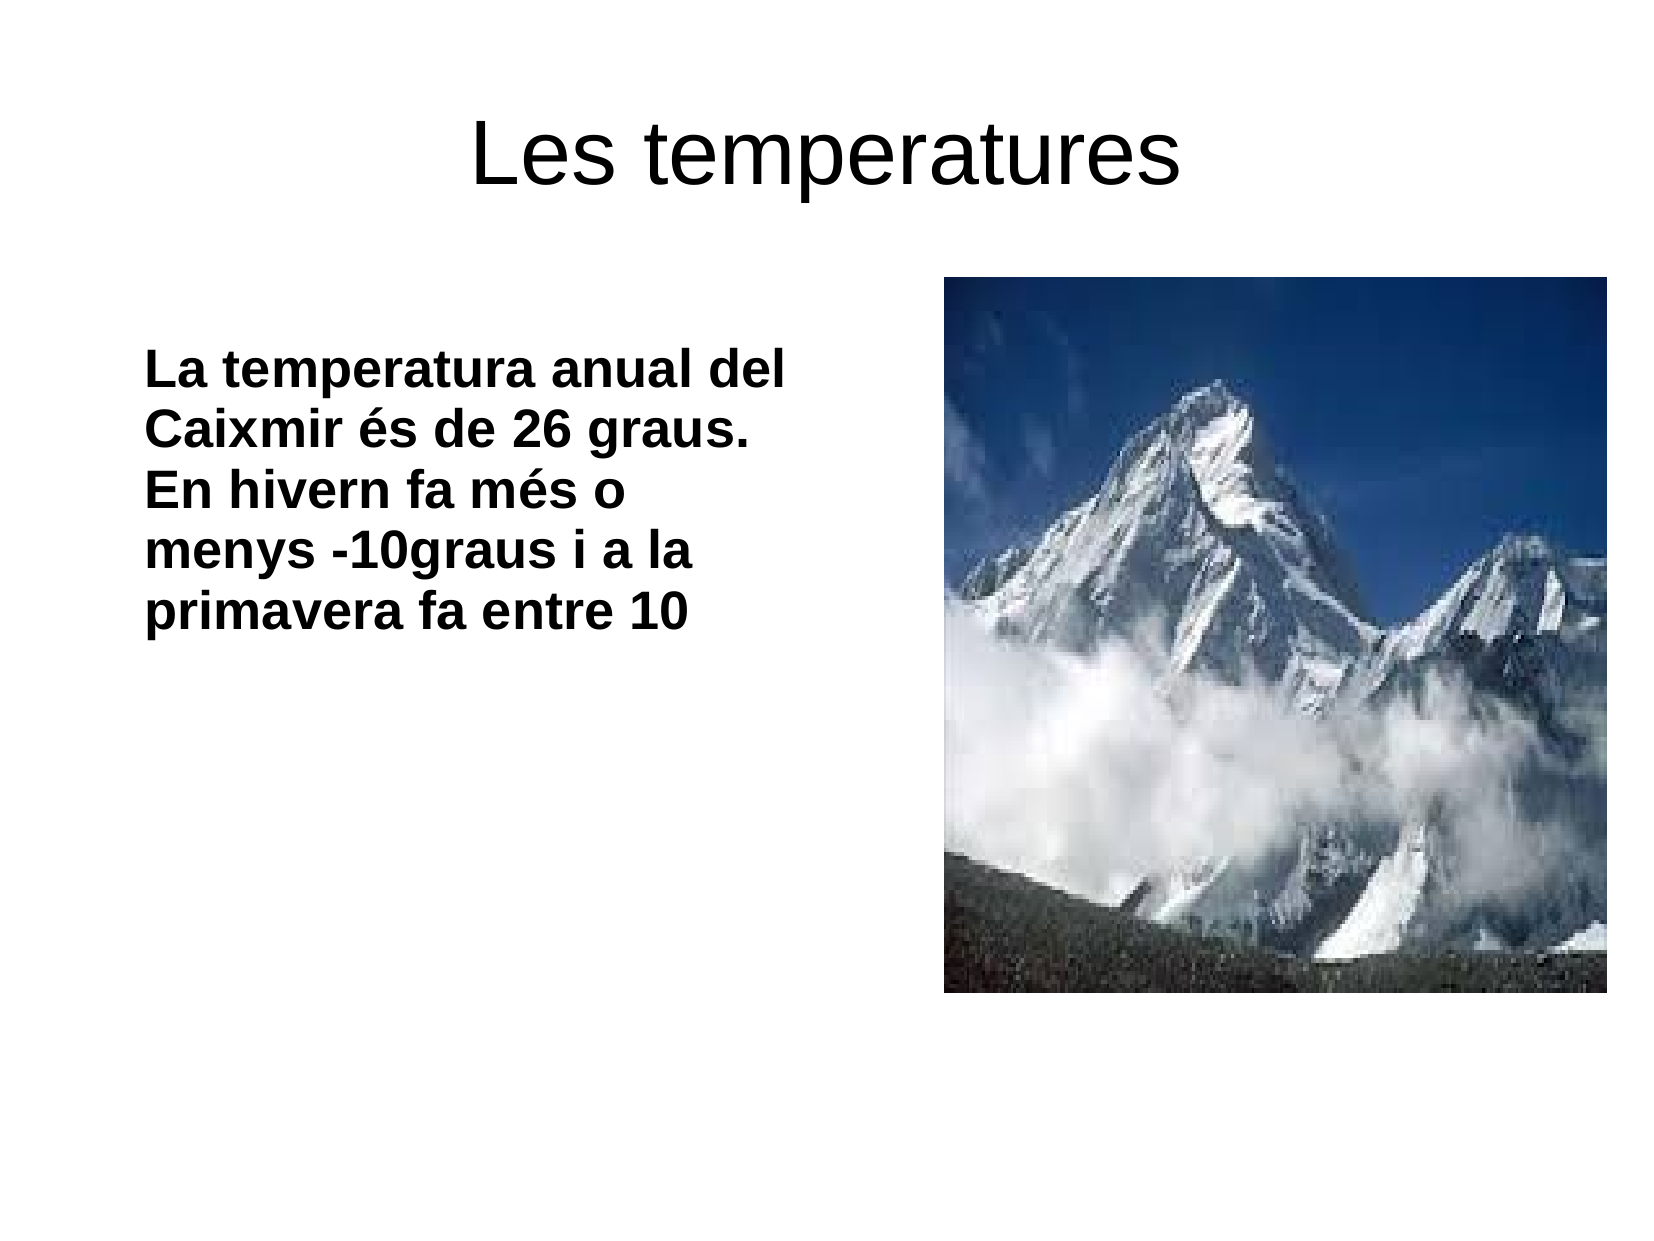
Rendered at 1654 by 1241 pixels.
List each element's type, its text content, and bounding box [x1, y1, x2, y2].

title Les temperatures [82, 49, 1571, 257]
picture [944, 277, 1607, 993]
text_box La temperatura anual del Caixmir és de 26 graus. En hivern fa més o menys -10graus i a la primavera fa entre 10 [129, 330, 815, 649]
